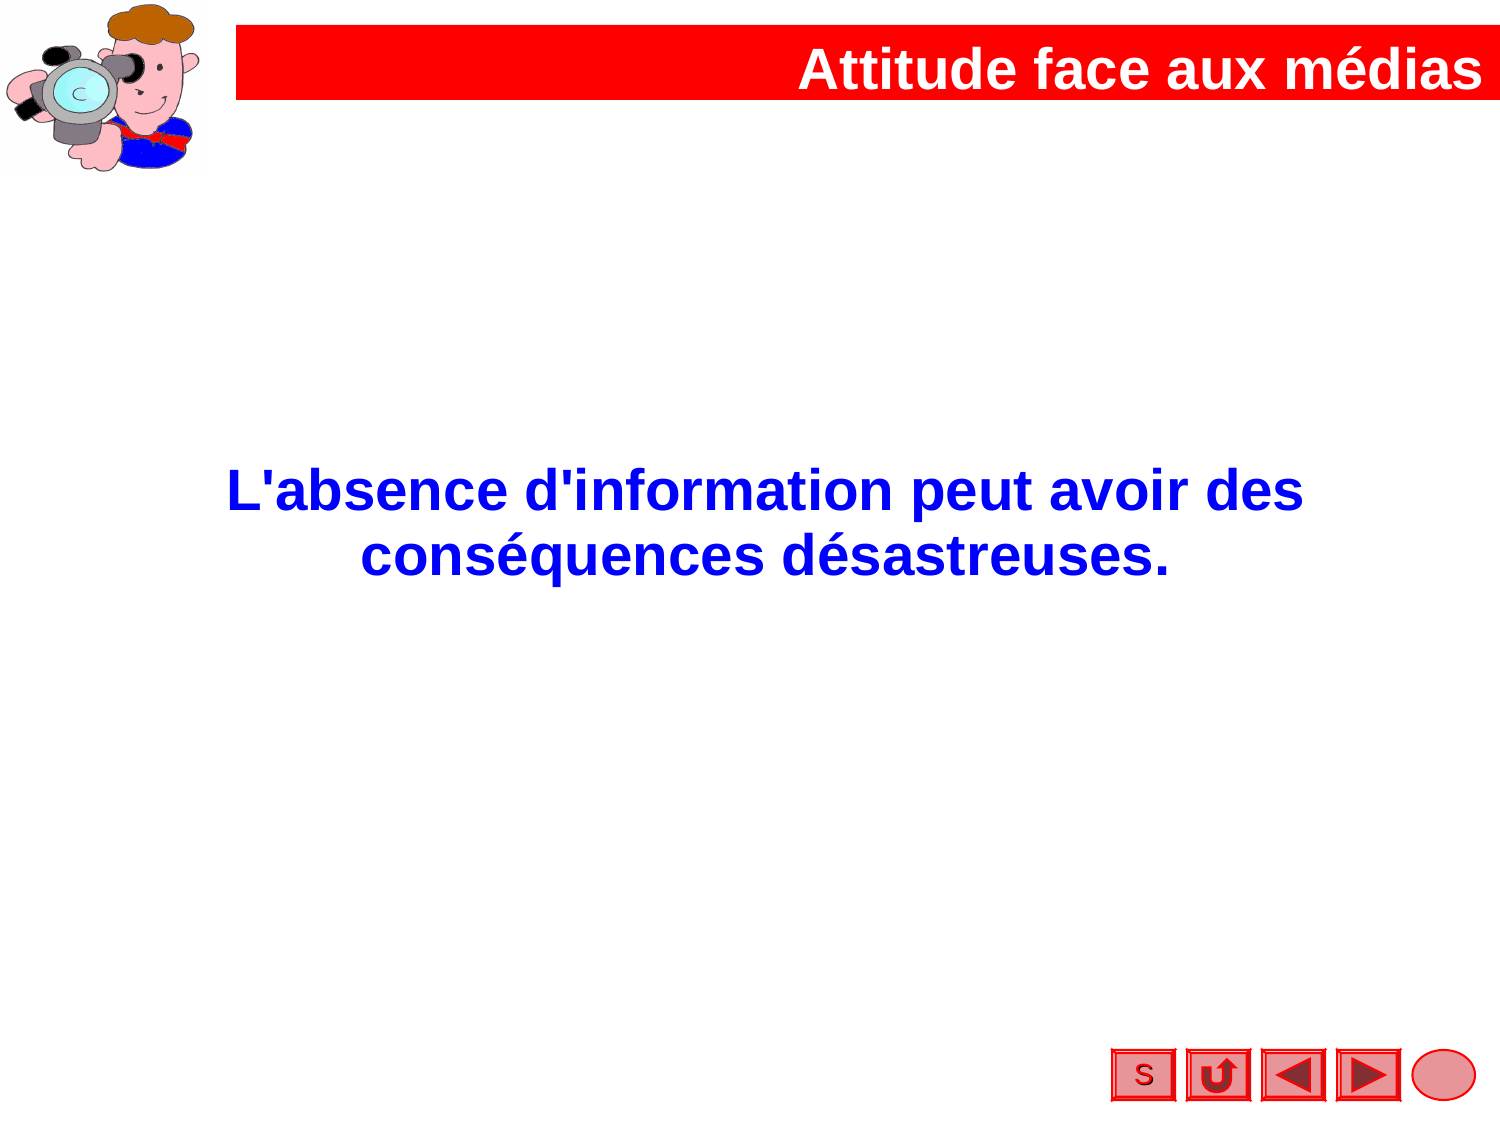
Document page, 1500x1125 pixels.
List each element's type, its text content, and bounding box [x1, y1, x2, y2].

picture [1192, 1055, 1245, 1095]
picture [1342, 1055, 1395, 1095]
picture [1267, 1055, 1320, 1095]
picture [1117, 1055, 1170, 1095]
picture [0, 0, 207, 178]
text_box Attitude face aux médias [673, 29, 1500, 111]
text_box L'absence d'information peut avoir des conséquences désastreuses. [118, 354, 1415, 600]
text_box [1412, 1049, 1476, 1101]
